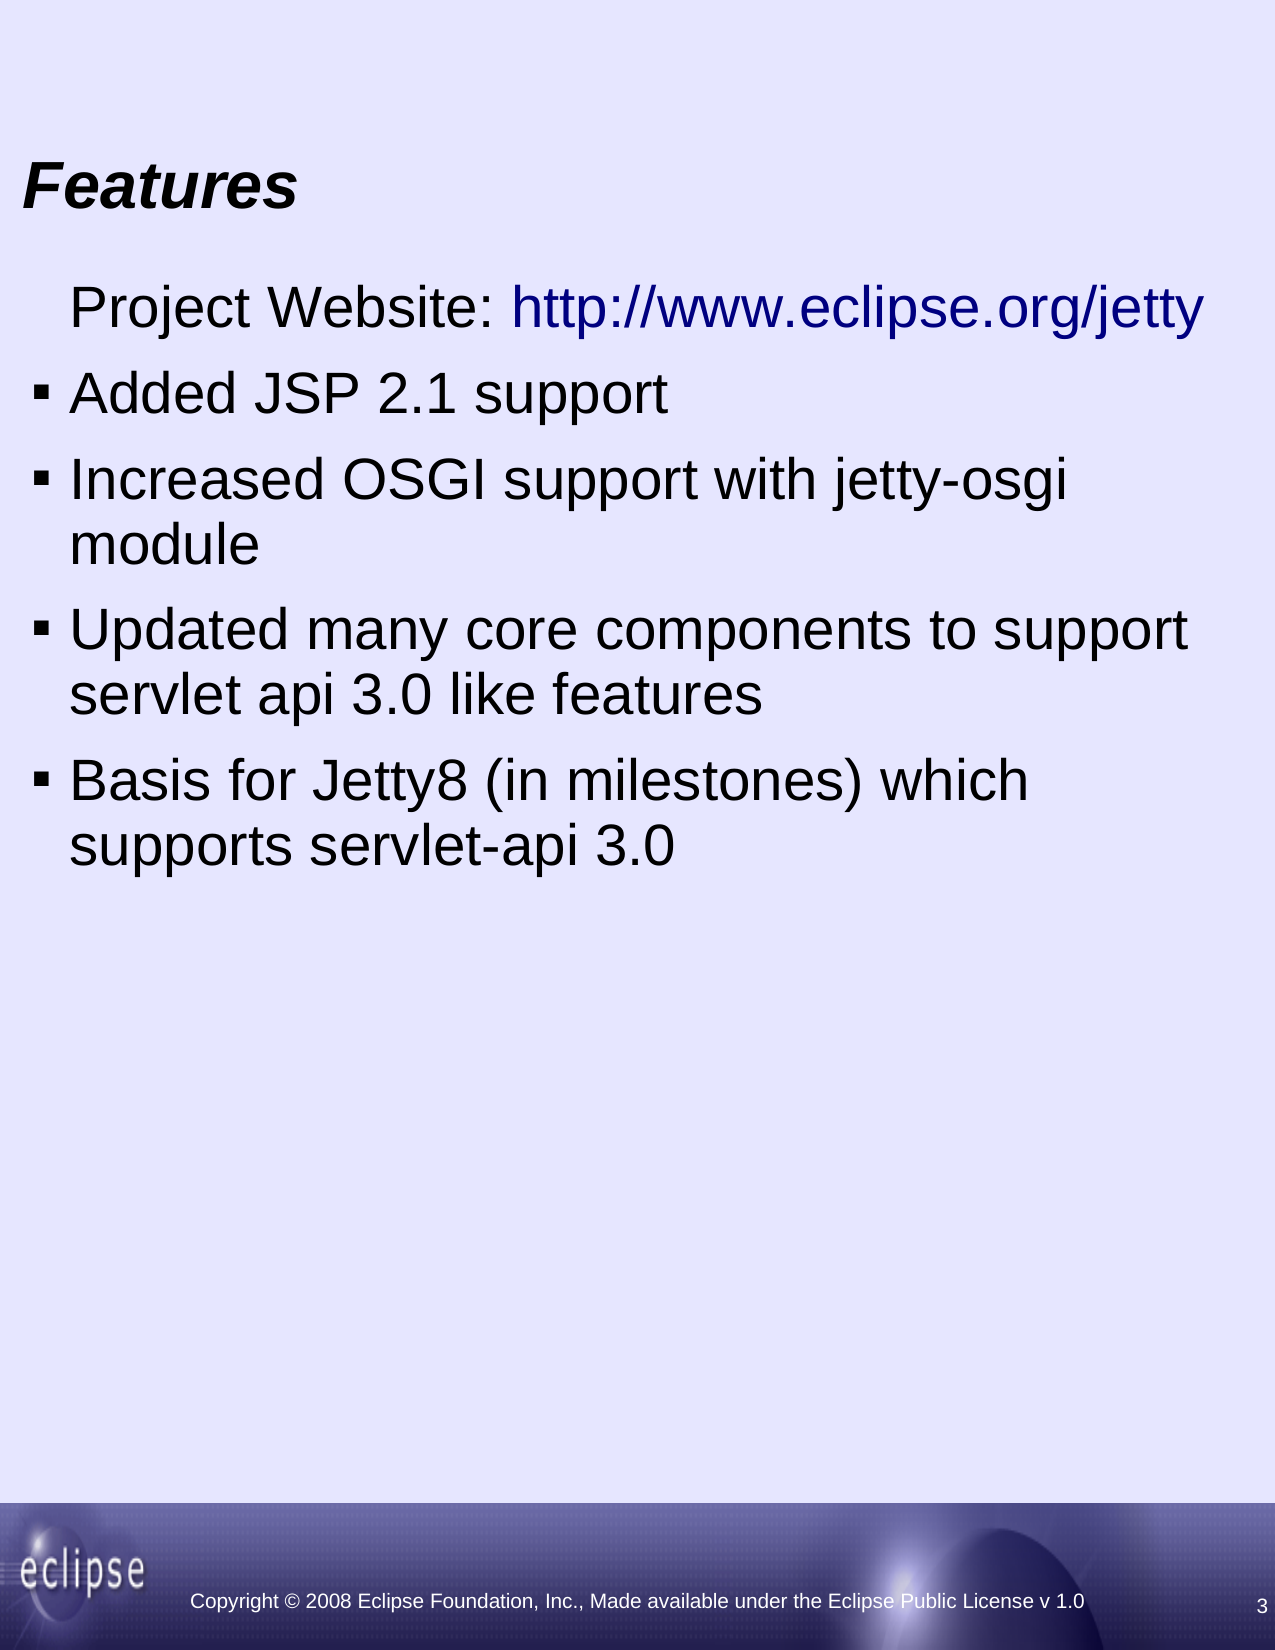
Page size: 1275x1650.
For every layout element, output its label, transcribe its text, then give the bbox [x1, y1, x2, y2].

title Features [22, 123, 1253, 252]
picture [0, 1503, 1275, 1650]
list Project Website: http://www.eclipse.org/jetty Added JSP 2.1 support Increased OSGI support with jetty-osgi module Updated many core components to support servlet api 3.0 like features Basis for Jetty8 (in milestones) which supports servlet-api 3.0 [31, 274, 1244, 1497]
